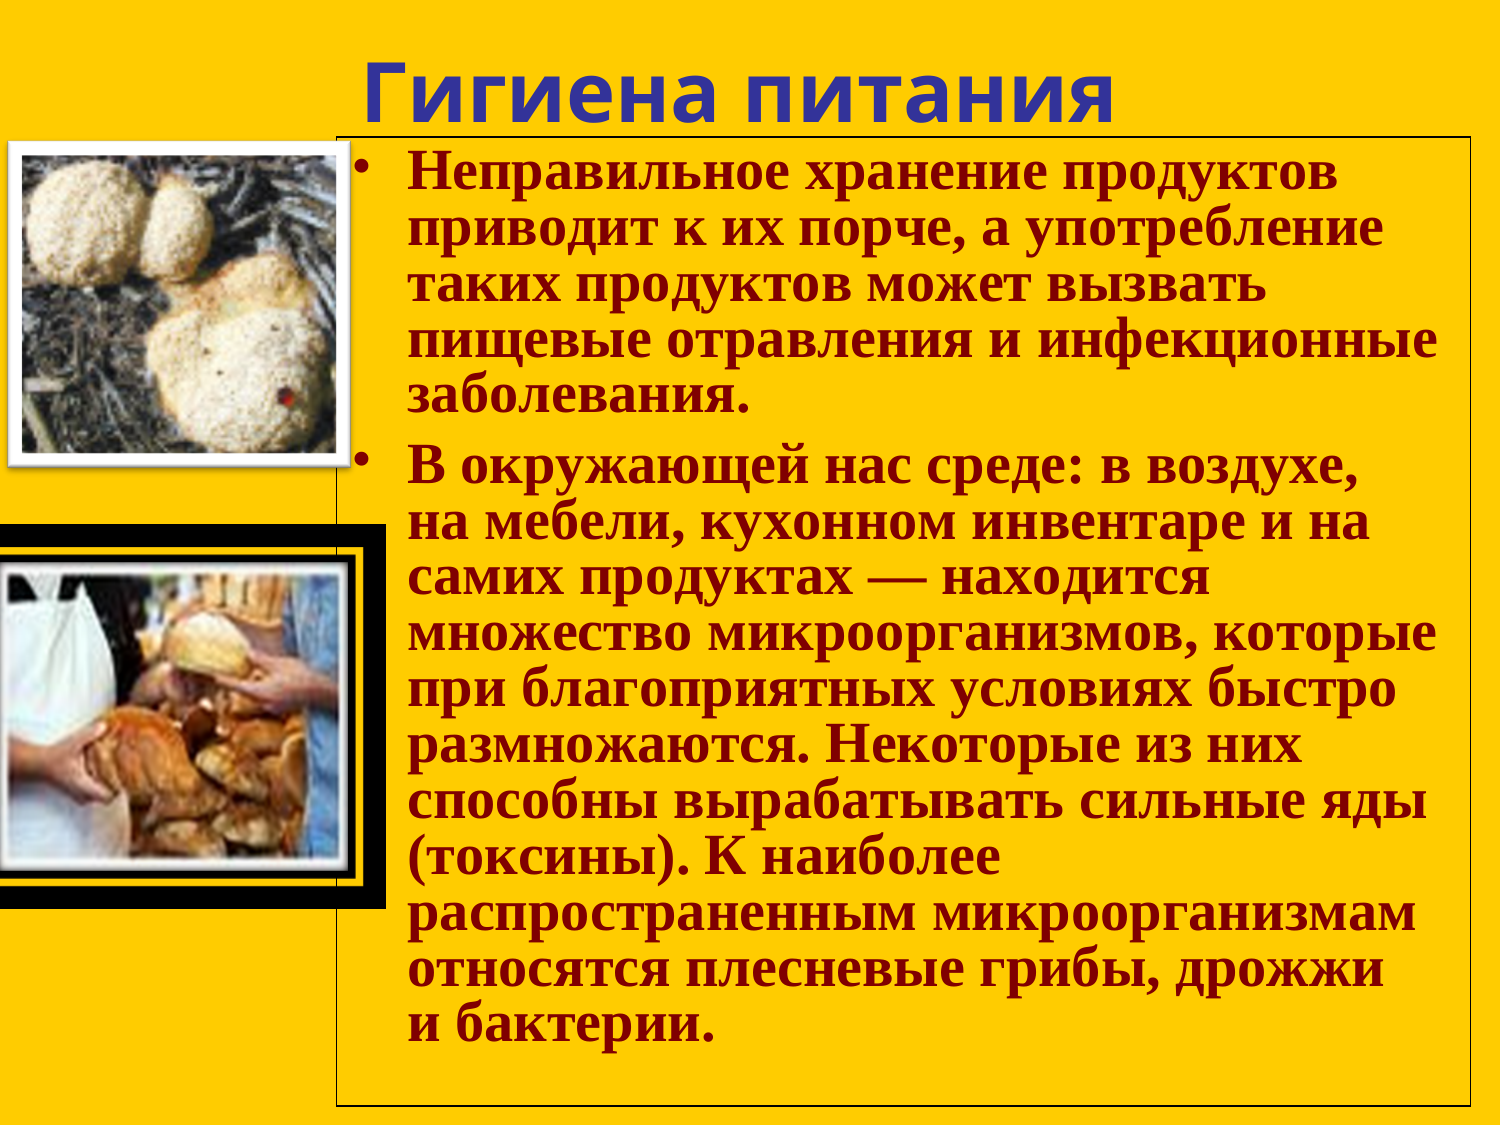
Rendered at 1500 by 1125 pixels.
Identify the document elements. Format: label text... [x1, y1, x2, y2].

title Гигиена питания [75, 45, 1426, 136]
list Неправильное хранение продуктов приводит к их порче, а употребление таких продуктов может вызвать пищевые отравления и инфекционные заболевания. В окружающей нас среде: в воздухе, на мебели, кухонном инвентаре и на самих продуктах — находится множество микроорганизмов, которые при благоприятных условиях быстро размножаются. Некоторые из них способны вырабатывать сильные яды (токсины). К наиболее распространенным микроорганизмам относятся плесневые грибы, дрожжи и бактерии. [336, 137, 1471, 1106]
picture [0, 132, 361, 482]
picture [0, 524, 386, 909]
